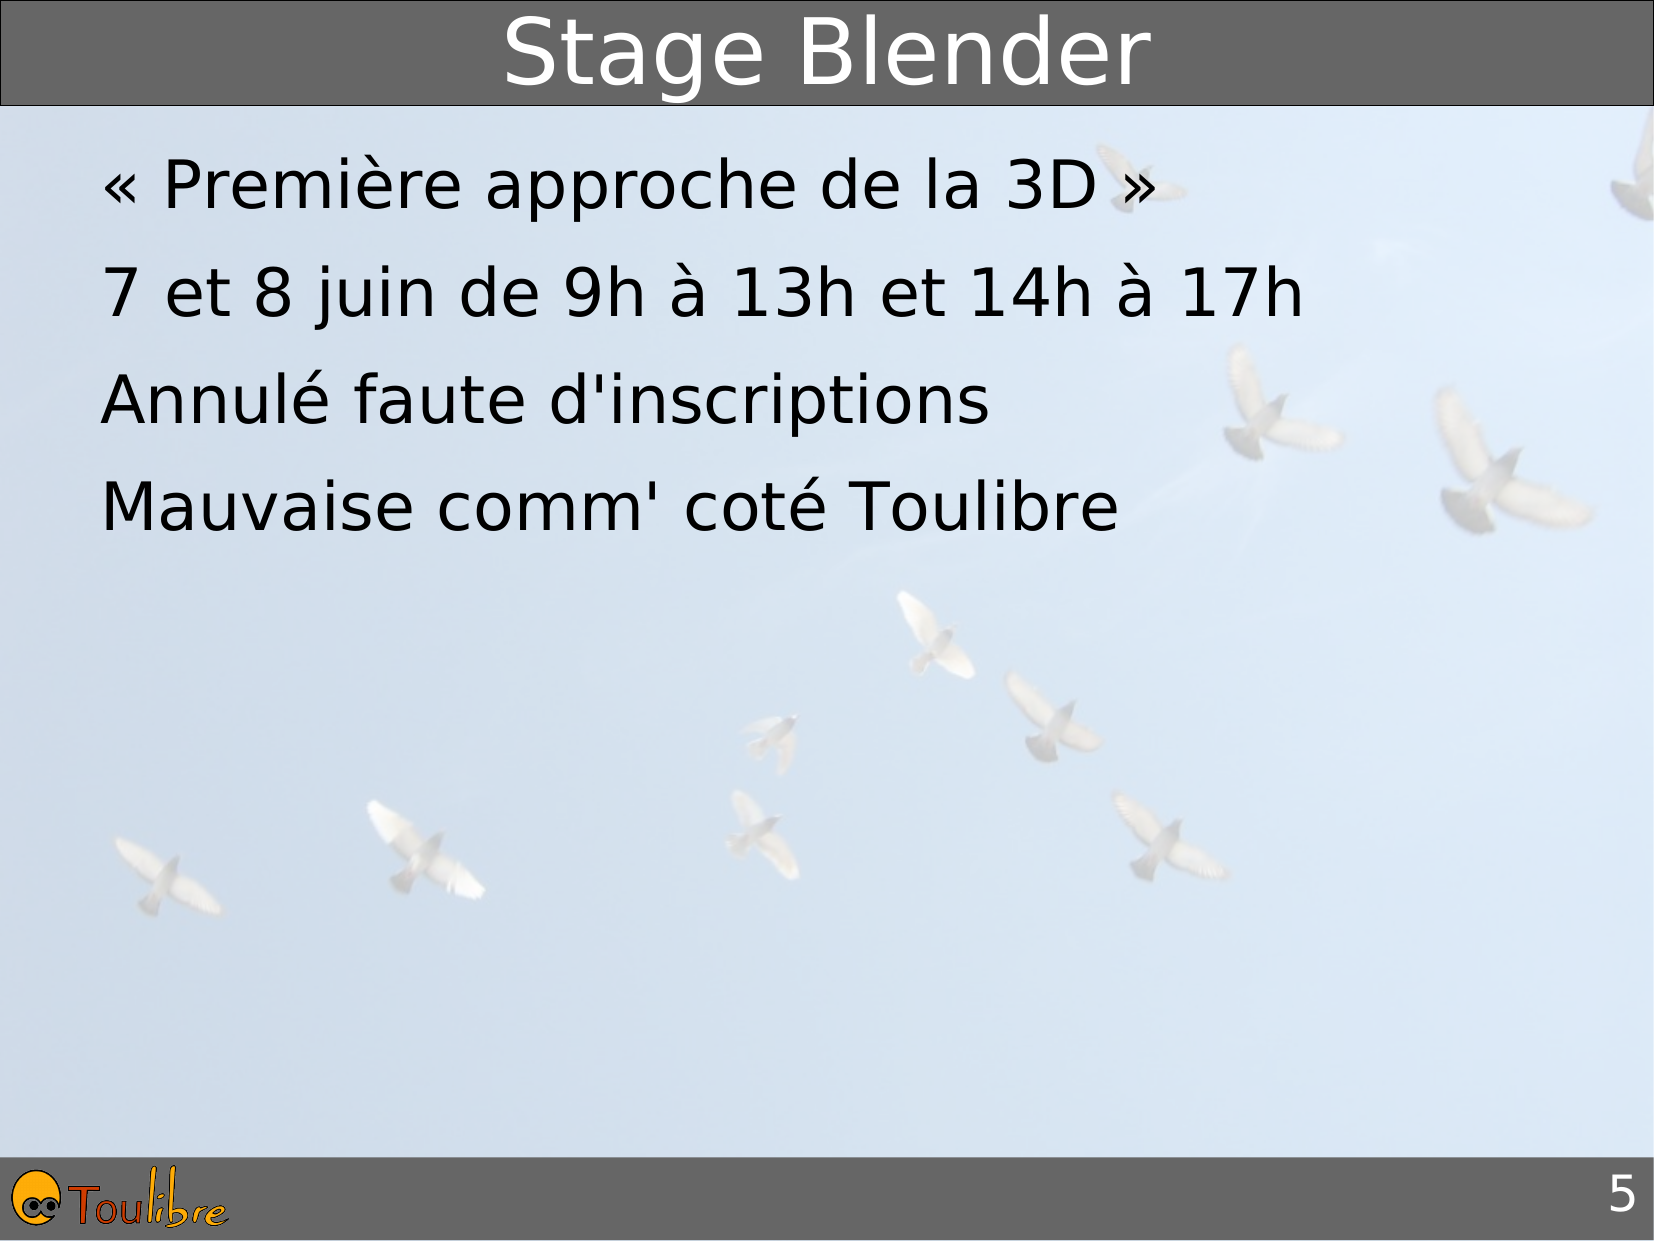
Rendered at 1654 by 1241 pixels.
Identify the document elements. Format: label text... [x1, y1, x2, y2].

title Stage Blender [0, 0, 1654, 107]
list « Première approche de la 3D » 7 et 8 juin de 9h à 13h et 14h à 17h Annulé faute d'inscriptions Mauvaise comm' coté Toulibre [82, 146, 1571, 1094]
picture [11, 1165, 229, 1228]
